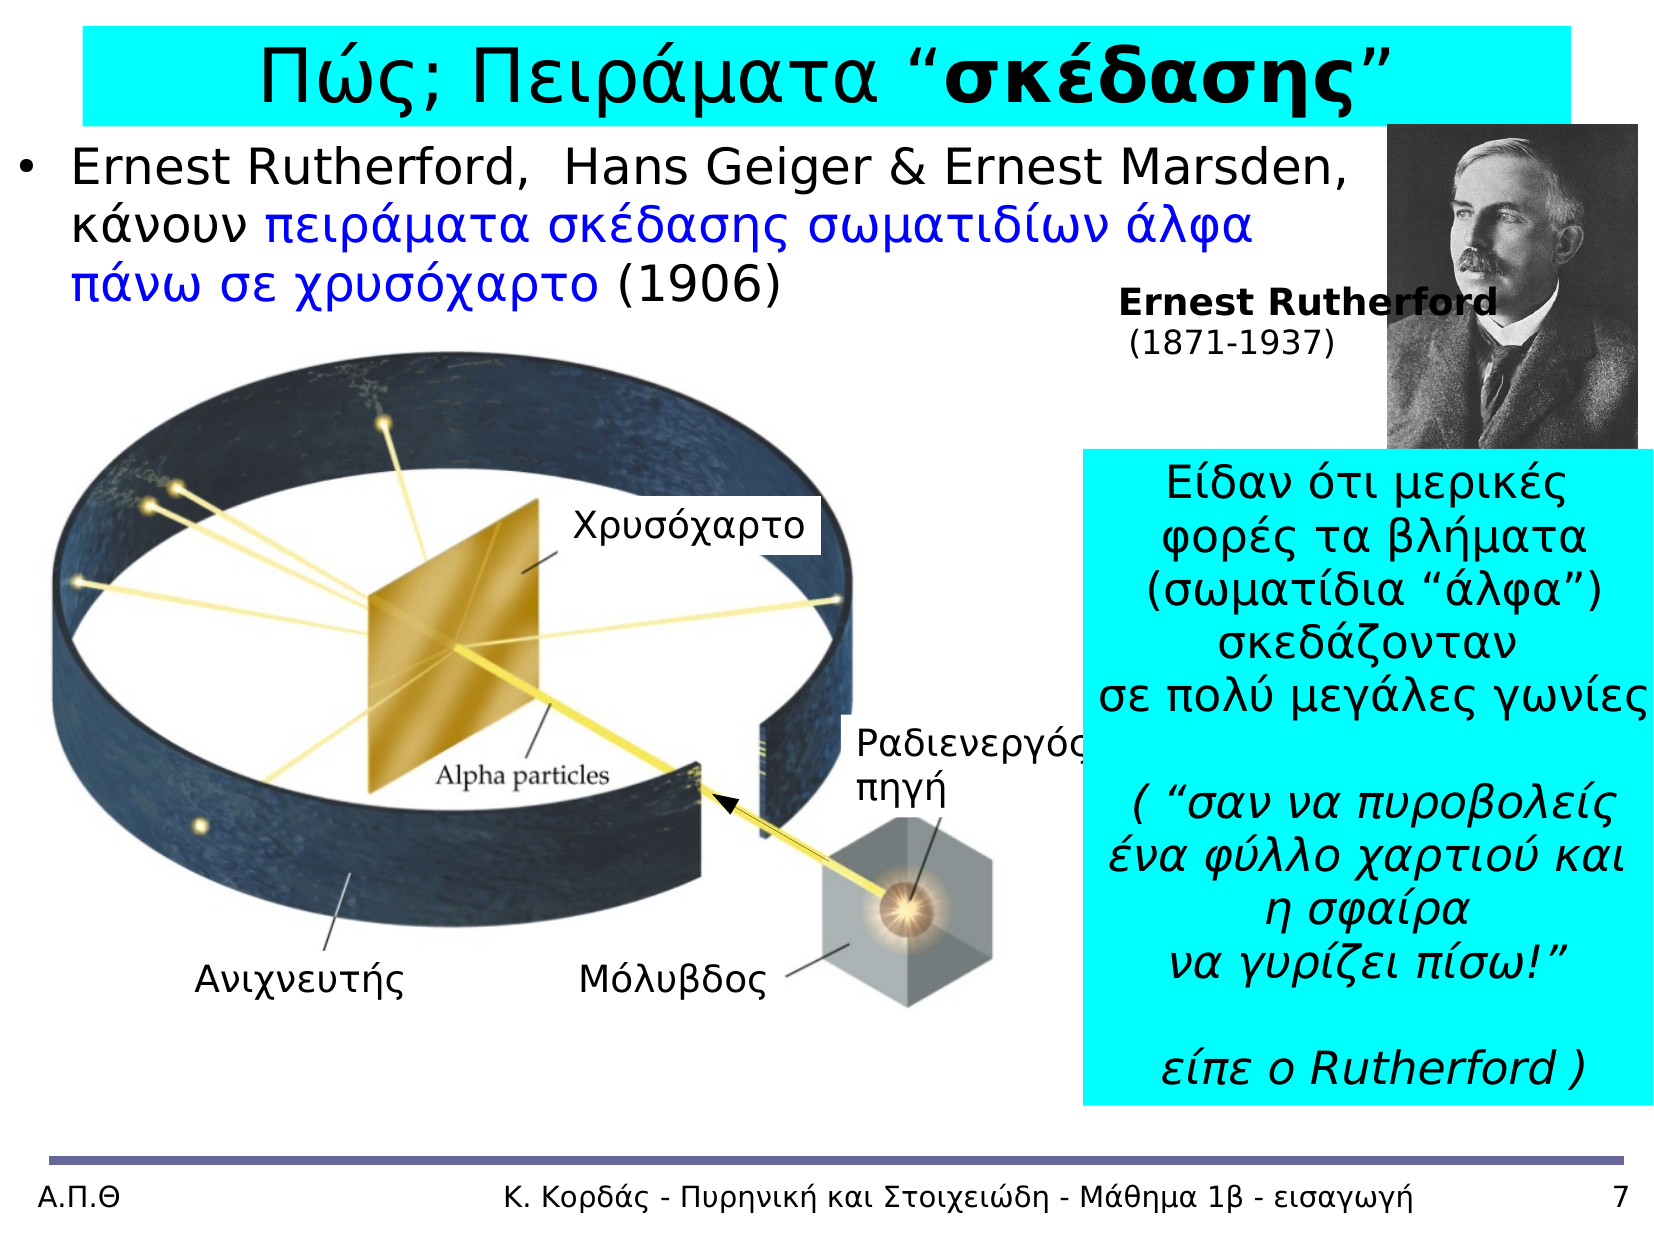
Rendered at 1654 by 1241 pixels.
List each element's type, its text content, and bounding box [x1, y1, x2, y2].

list Ernest Rutherford, Hans Geiger & Ernest Marsden, κάνουν πειράματα σκέδασης σωματιδίων άλφα πάνω σε χρυσόχαρτο (1906) [0, 138, 1387, 1083]
picture [37, 339, 1007, 1015]
text_box Ανιχνευτής [179, 950, 422, 1010]
text_box Είδαν ότι μερικές φορές τα βλήματα (σωματίδια “άλφα”) σκεδάζονταν σε πολύ μεγάλες γωνίες ( “σαν να πυροβολείς ένα φύλλο χαρτιού και η σφαίρα να γυρίζει πίσω!” είπε ο Rutherford ) [1083, 448, 1654, 1106]
text_box Χρυσόχαρτο [557, 496, 821, 555]
text_box Ernest Rutherford (1871-1937) [1103, 272, 1514, 371]
title Πώς; Πειράματα “σκέδασης” [82, 25, 1571, 127]
picture [1387, 124, 1638, 448]
text_box Μόλυβδος [563, 950, 785, 1010]
text_box Ραδιενεργός πηγή [840, 714, 1083, 818]
